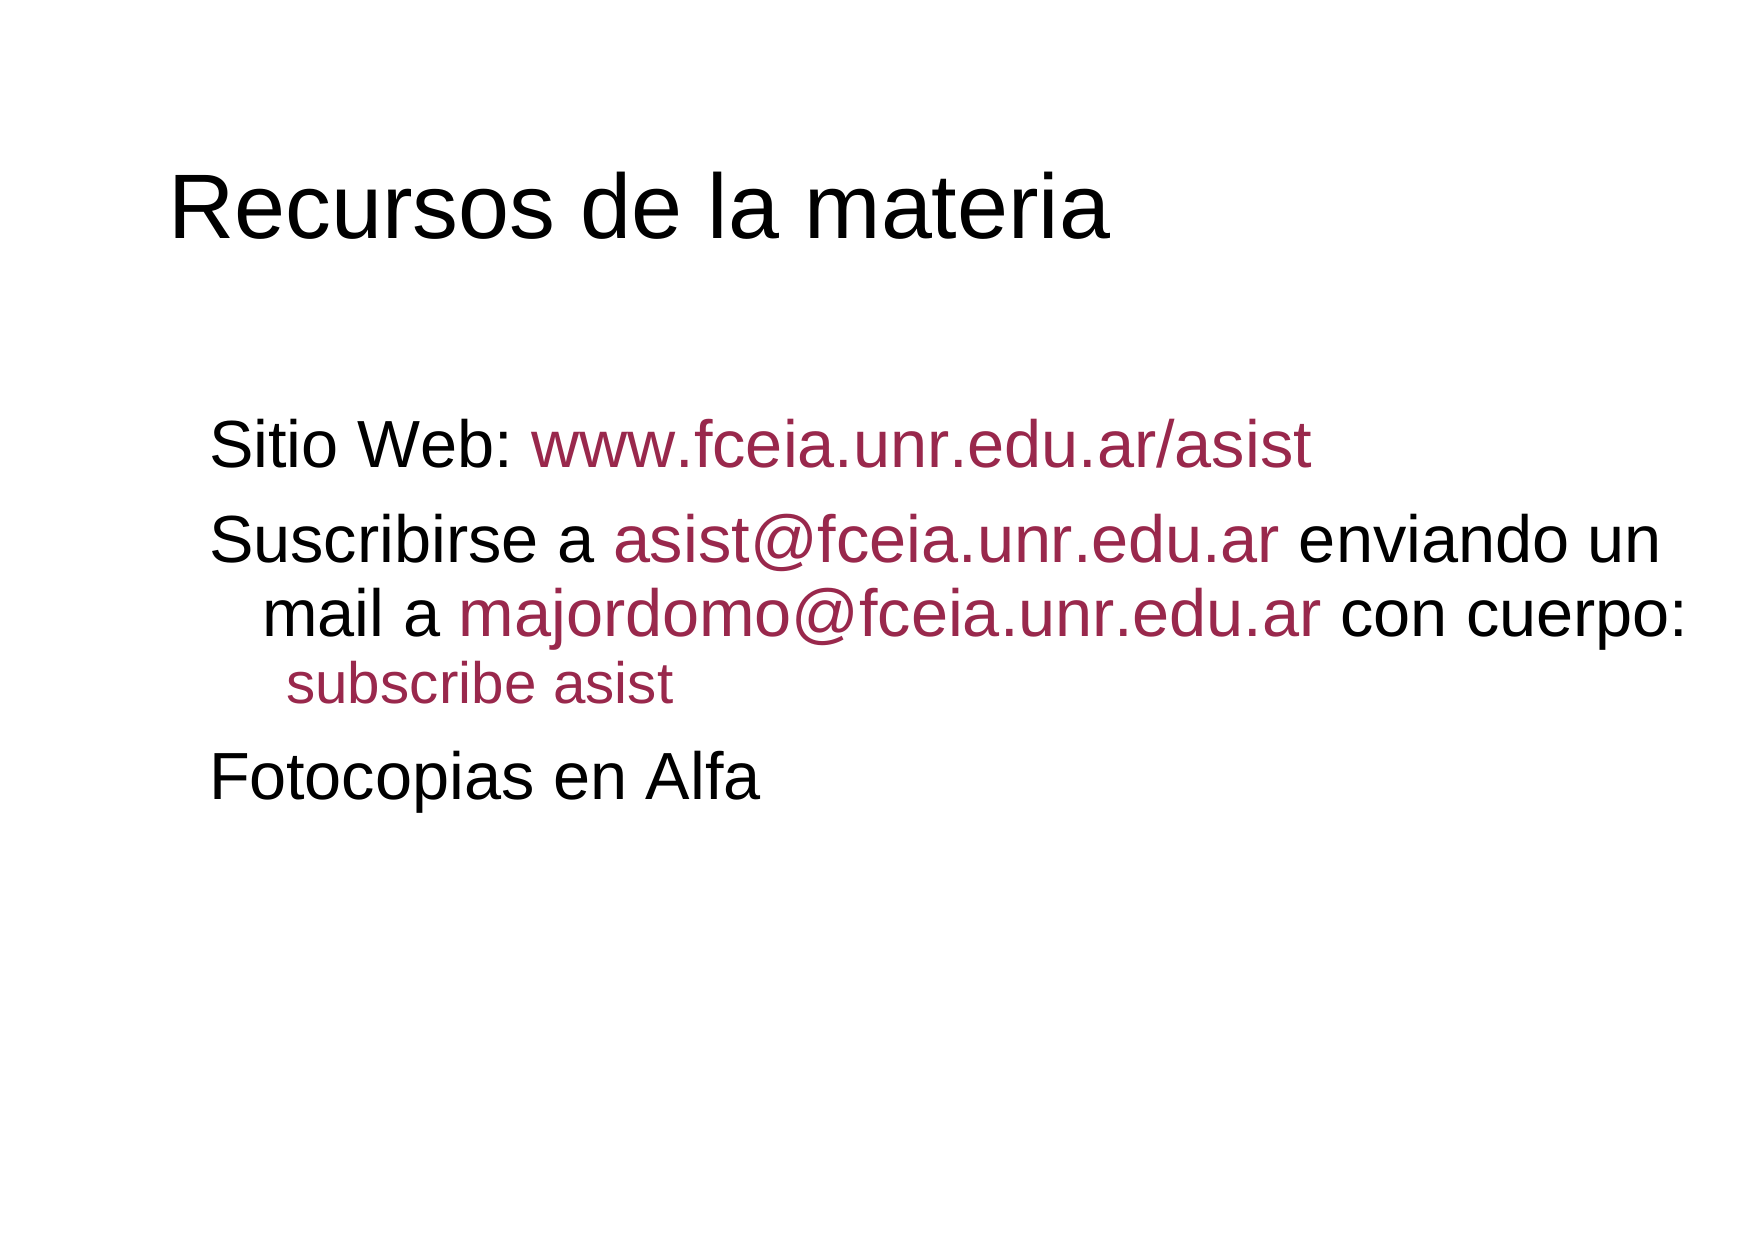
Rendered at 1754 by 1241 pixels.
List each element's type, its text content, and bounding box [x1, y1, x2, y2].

title Recursos de la materia [168, 102, 1627, 311]
list Sitio Web: www.fceia.unr.edu.ar/asist Suscribirse a asist@fceia.unr.edu.ar enviando un mail a majordomo@fceia.unr.edu.ar con cuerpo: subscribe asist Fotocopias en Alfa [191, 407, 1690, 1189]
